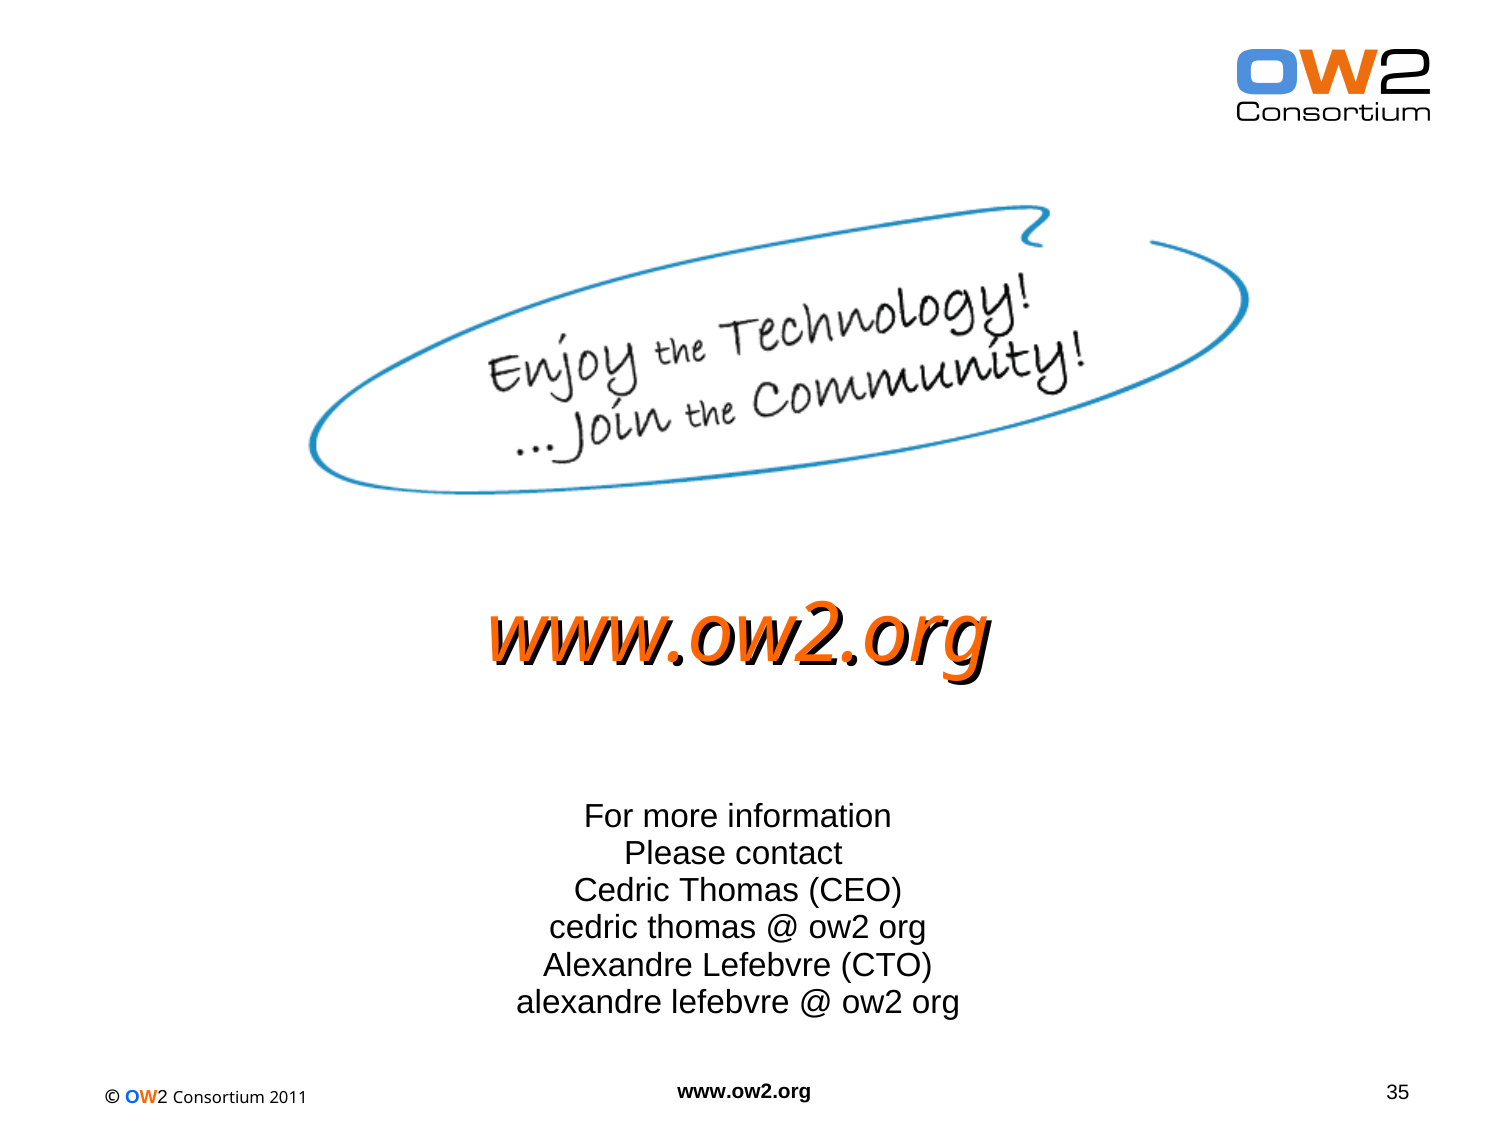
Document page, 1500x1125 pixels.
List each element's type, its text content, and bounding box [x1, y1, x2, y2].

picture [290, 171, 1258, 523]
text_box For more information Please contact Cedric Thomas (CEO) cedric thomas @ ow2 org Alexandre Lefebvre (CTO) alexandre lefebvre @ ow2 org [472, 790, 1004, 1028]
title www.ow2.org [177, 277, 1300, 916]
